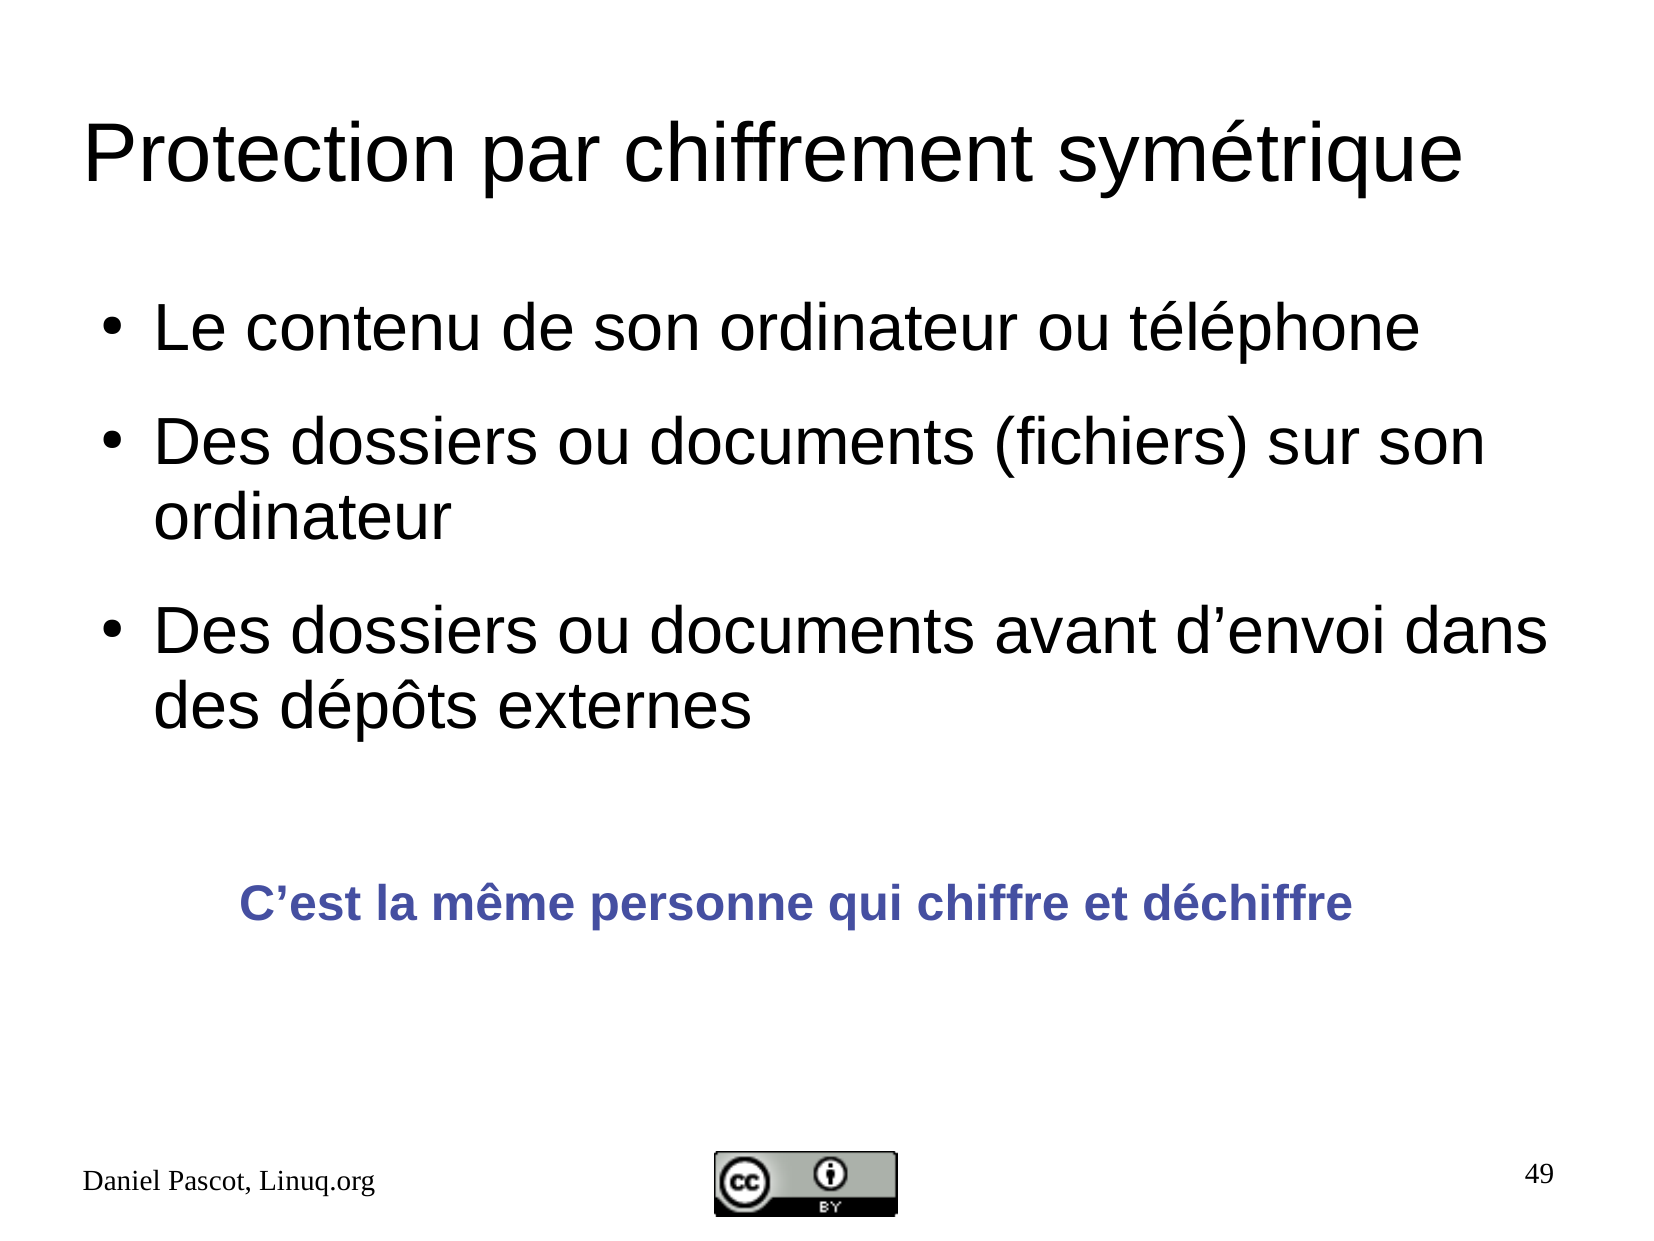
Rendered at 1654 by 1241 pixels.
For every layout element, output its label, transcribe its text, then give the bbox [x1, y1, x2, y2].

text_box C’est la même personne qui chiffre et déchiffre [224, 868, 1370, 939]
picture [714, 1151, 898, 1217]
title Protection par chiffrement symétrique [82, 49, 1571, 257]
list Le contenu de son ordinateur ou téléphone Des dossiers ou documents (fichiers) sur son ordinateur Des dossiers ou documents avant d’envoi dans des dépôts externes [82, 290, 1571, 1010]
